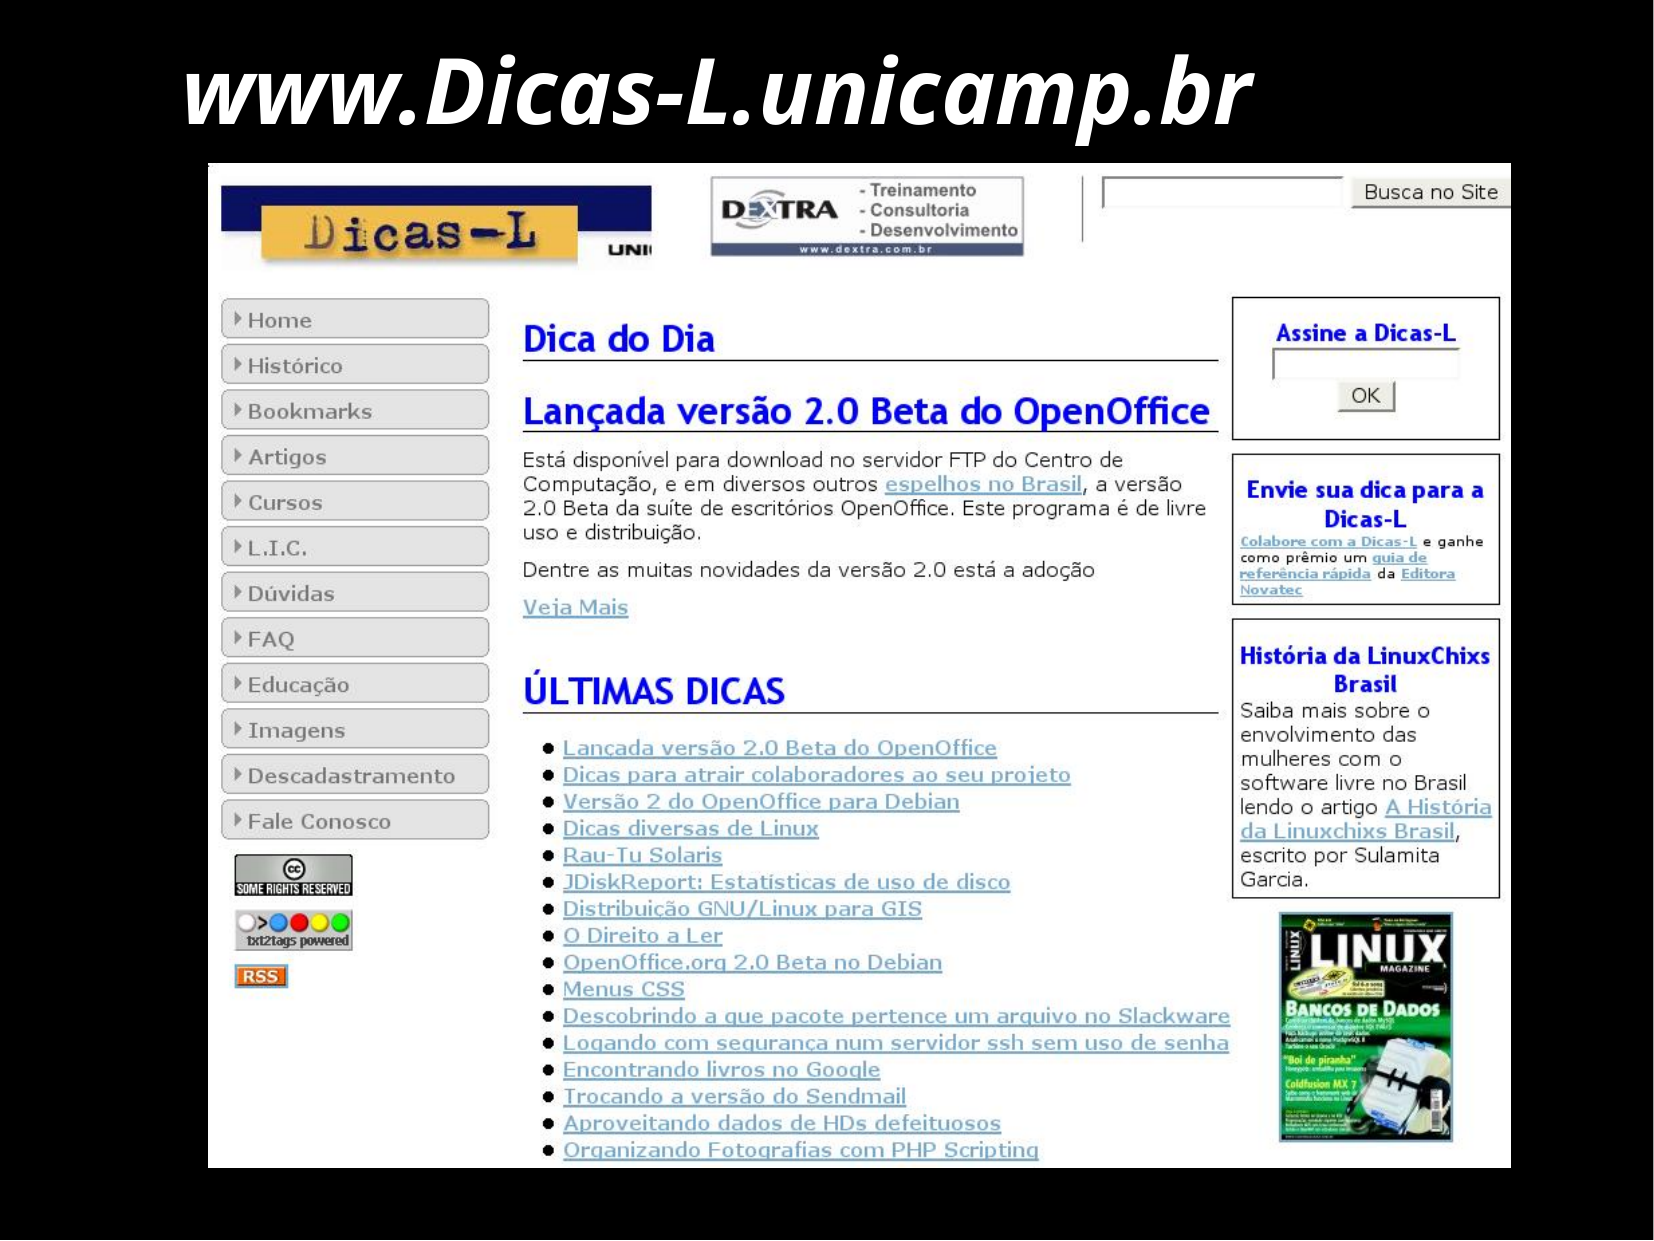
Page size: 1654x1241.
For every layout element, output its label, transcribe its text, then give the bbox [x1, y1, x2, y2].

text_box www.Dicas-L.unicamp.br [181, 26, 1518, 135]
picture [208, 163, 1511, 1168]
